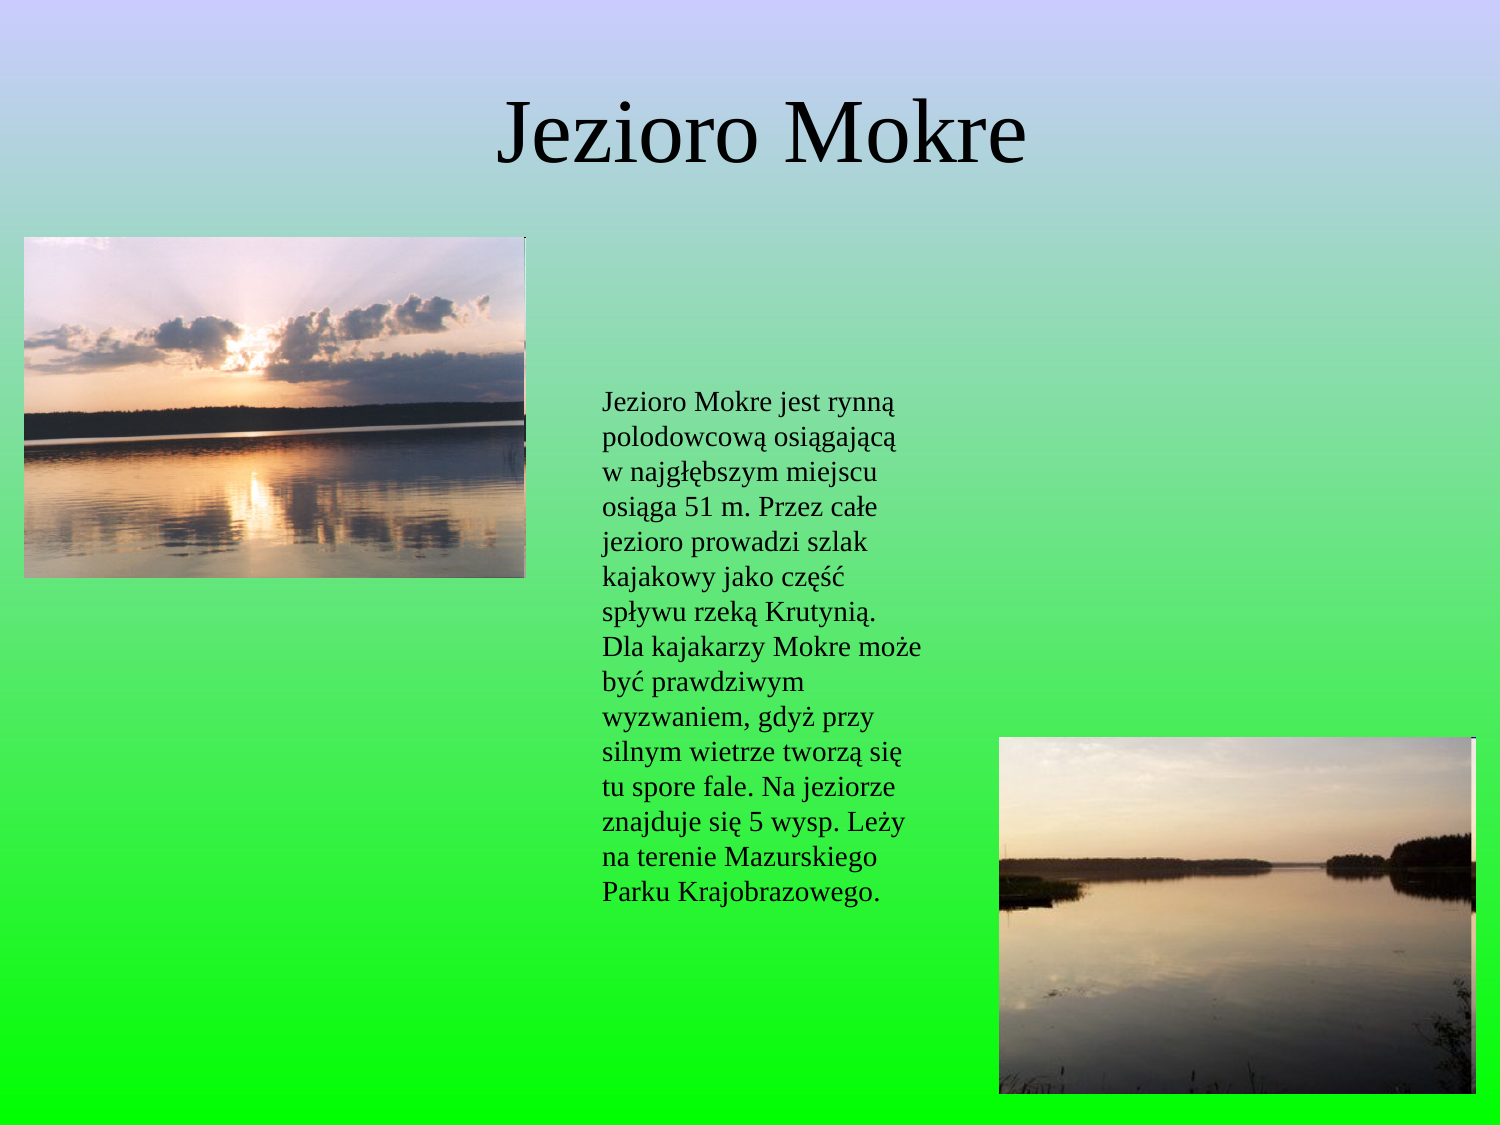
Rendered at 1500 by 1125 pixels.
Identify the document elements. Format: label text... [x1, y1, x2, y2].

picture [24, 237, 526, 578]
title Jezioro Mokre [125, 37, 1401, 225]
text_box Jezioro Mokre jest rynną polodowcową osiągającą w najgłębszym miejscu osiąga 51 m. Przez całe jezioro prowadzi szlak kajakowy jako część spływu rzeką Krutynią. Dla kajakarzy Mokre może być prawdziwym wyzwaniem, gdyż przy silnym wietrze tworzą się tu spore fale. Na jeziorze znajduje się 5 wysp. Leży na terenie Mazurskiego Parku Krajobrazowego. [587, 374, 938, 915]
picture [999, 737, 1476, 1094]
